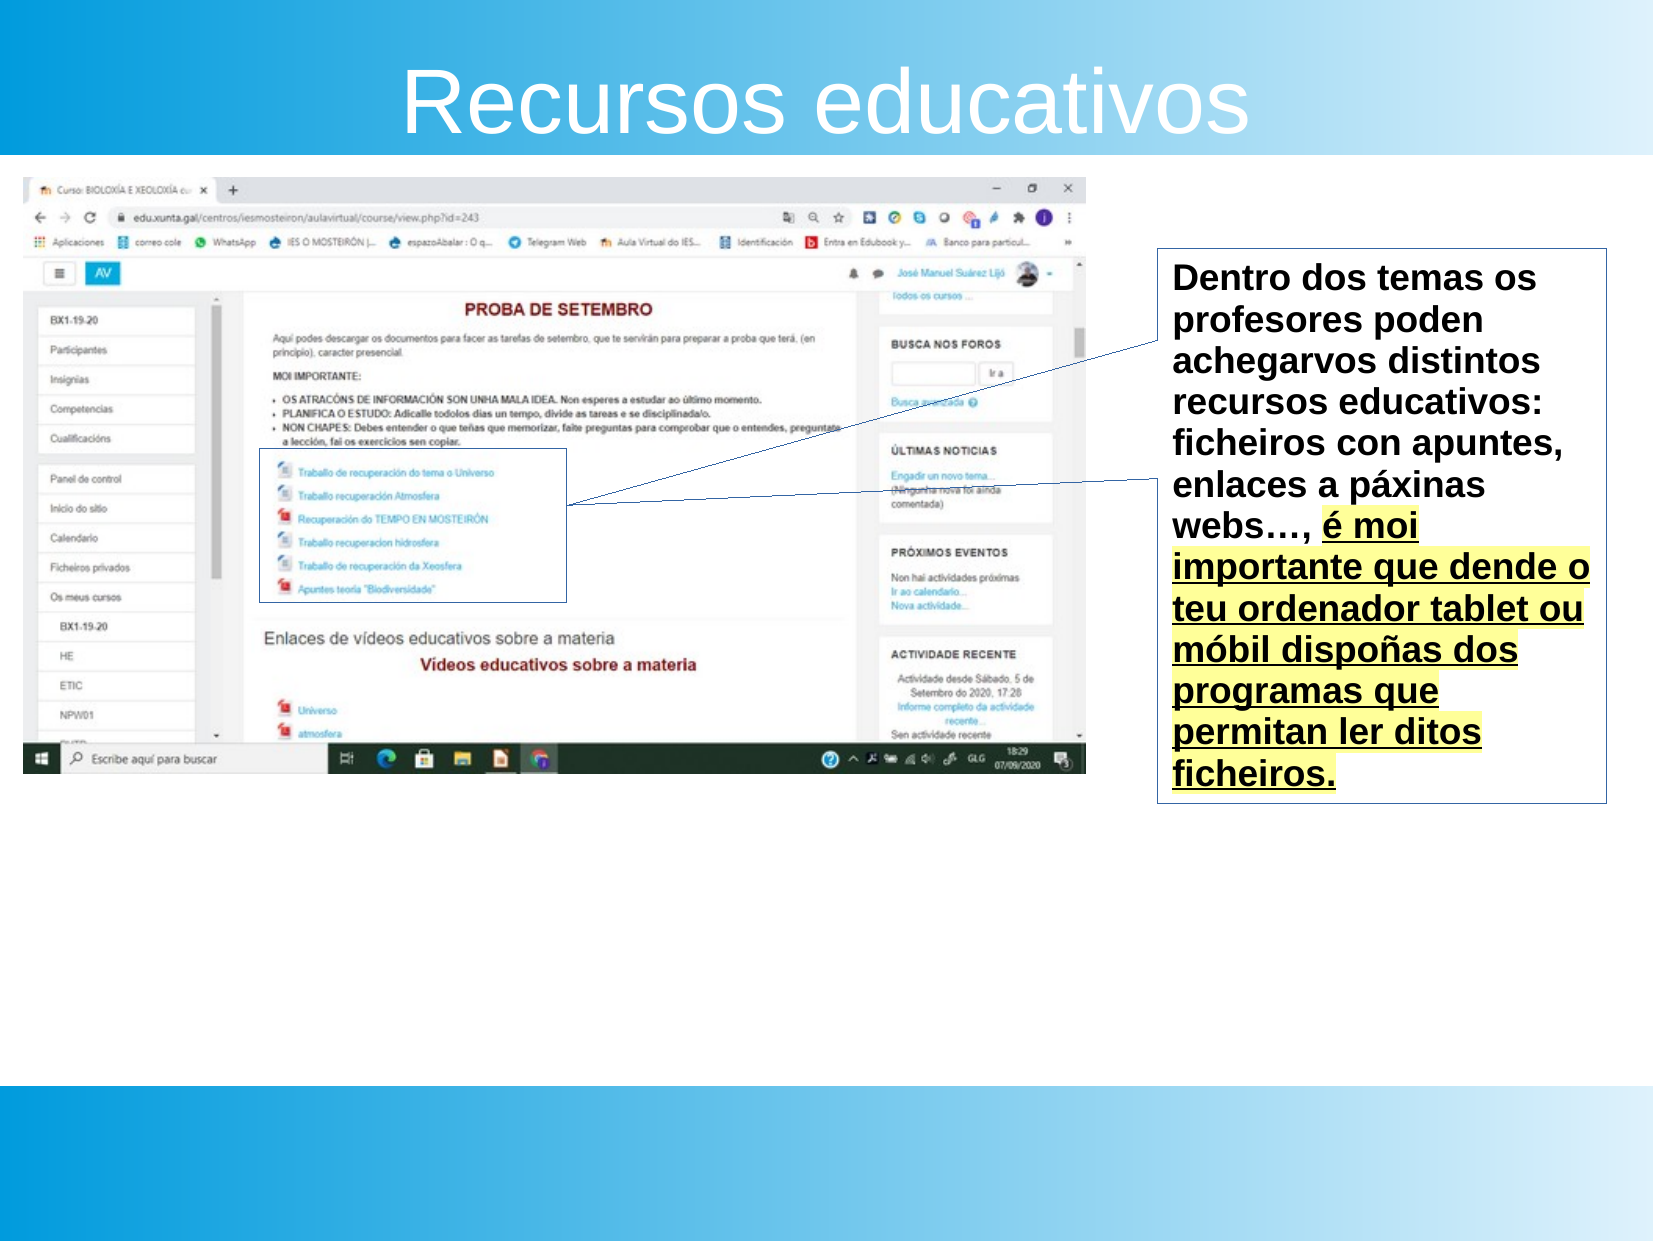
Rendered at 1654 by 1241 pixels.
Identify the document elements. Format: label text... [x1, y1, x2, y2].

picture [23, 177, 1086, 774]
title Recursos educativos [82, 49, 1571, 155]
text_box Dentro dos temas os profesores poden achegarvos distintos recursos educativos: ficheiros con apuntes, enlaces a páxinas webs…, é moi importante que dende o teu ordenador tablet ou móbil dispoñas dos programas que permitan ler ditos ficheiros. [567, 248, 1607, 804]
picture [260, 449, 566, 602]
